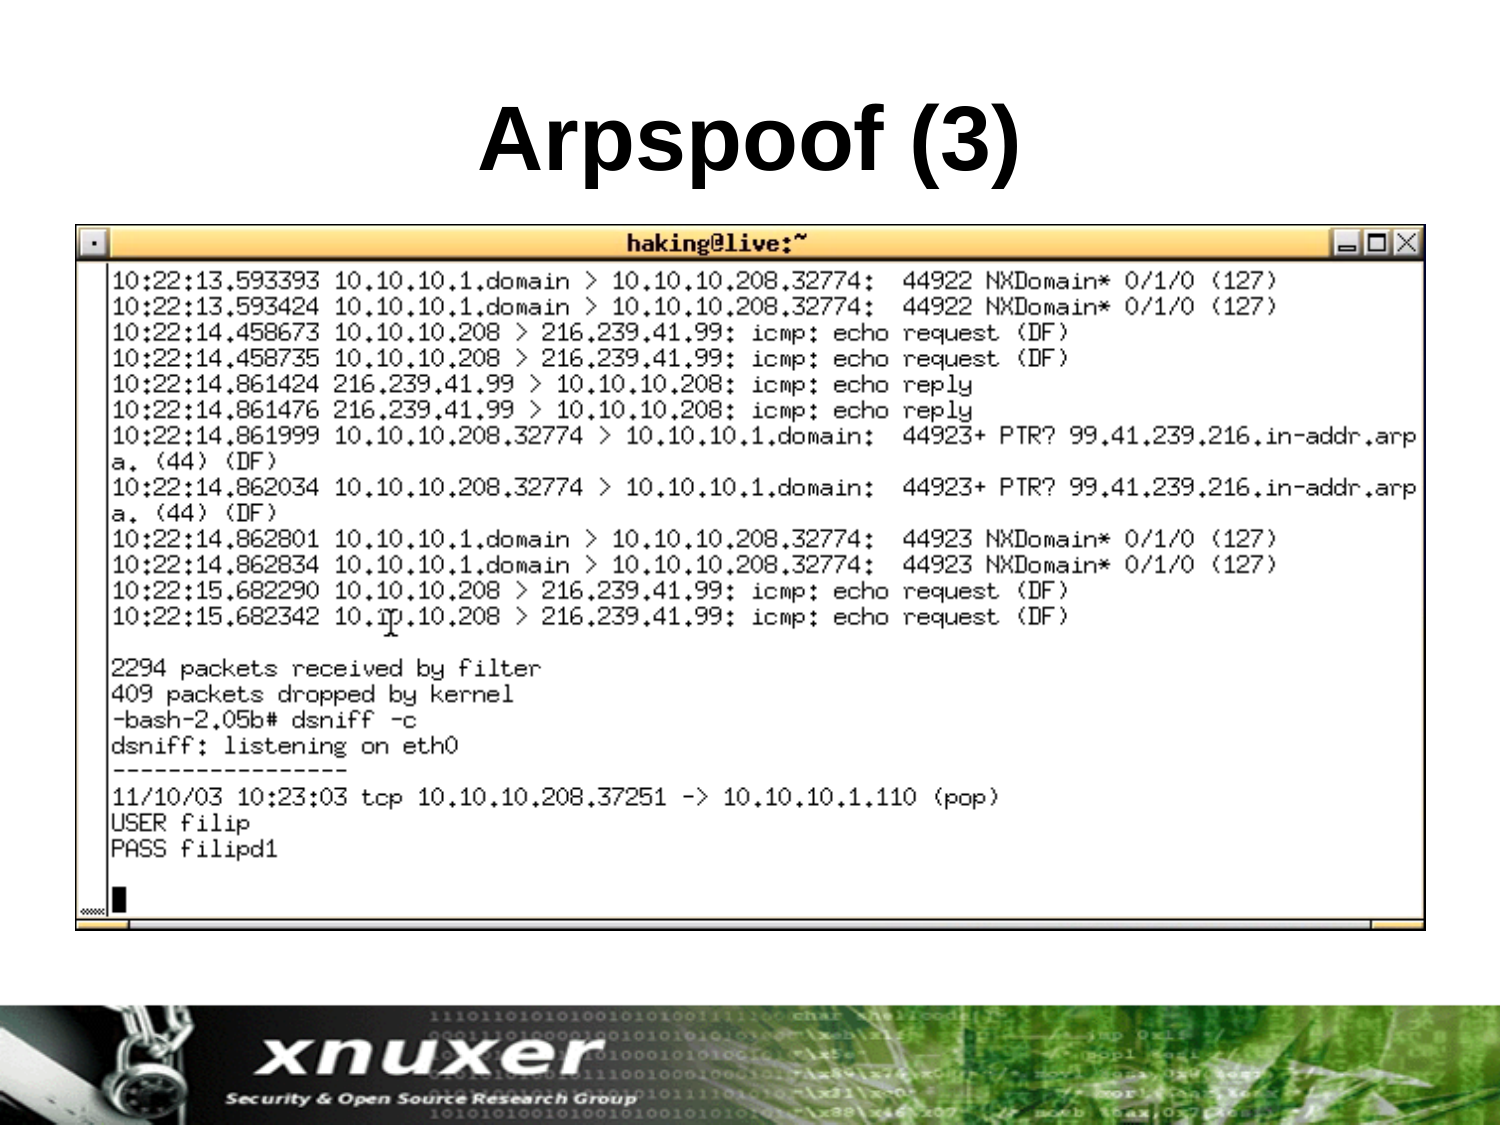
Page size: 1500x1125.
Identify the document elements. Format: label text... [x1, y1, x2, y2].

title Arpspoof (3) [75, 45, 1426, 224]
picture [0, 0, 1500, 1125]
